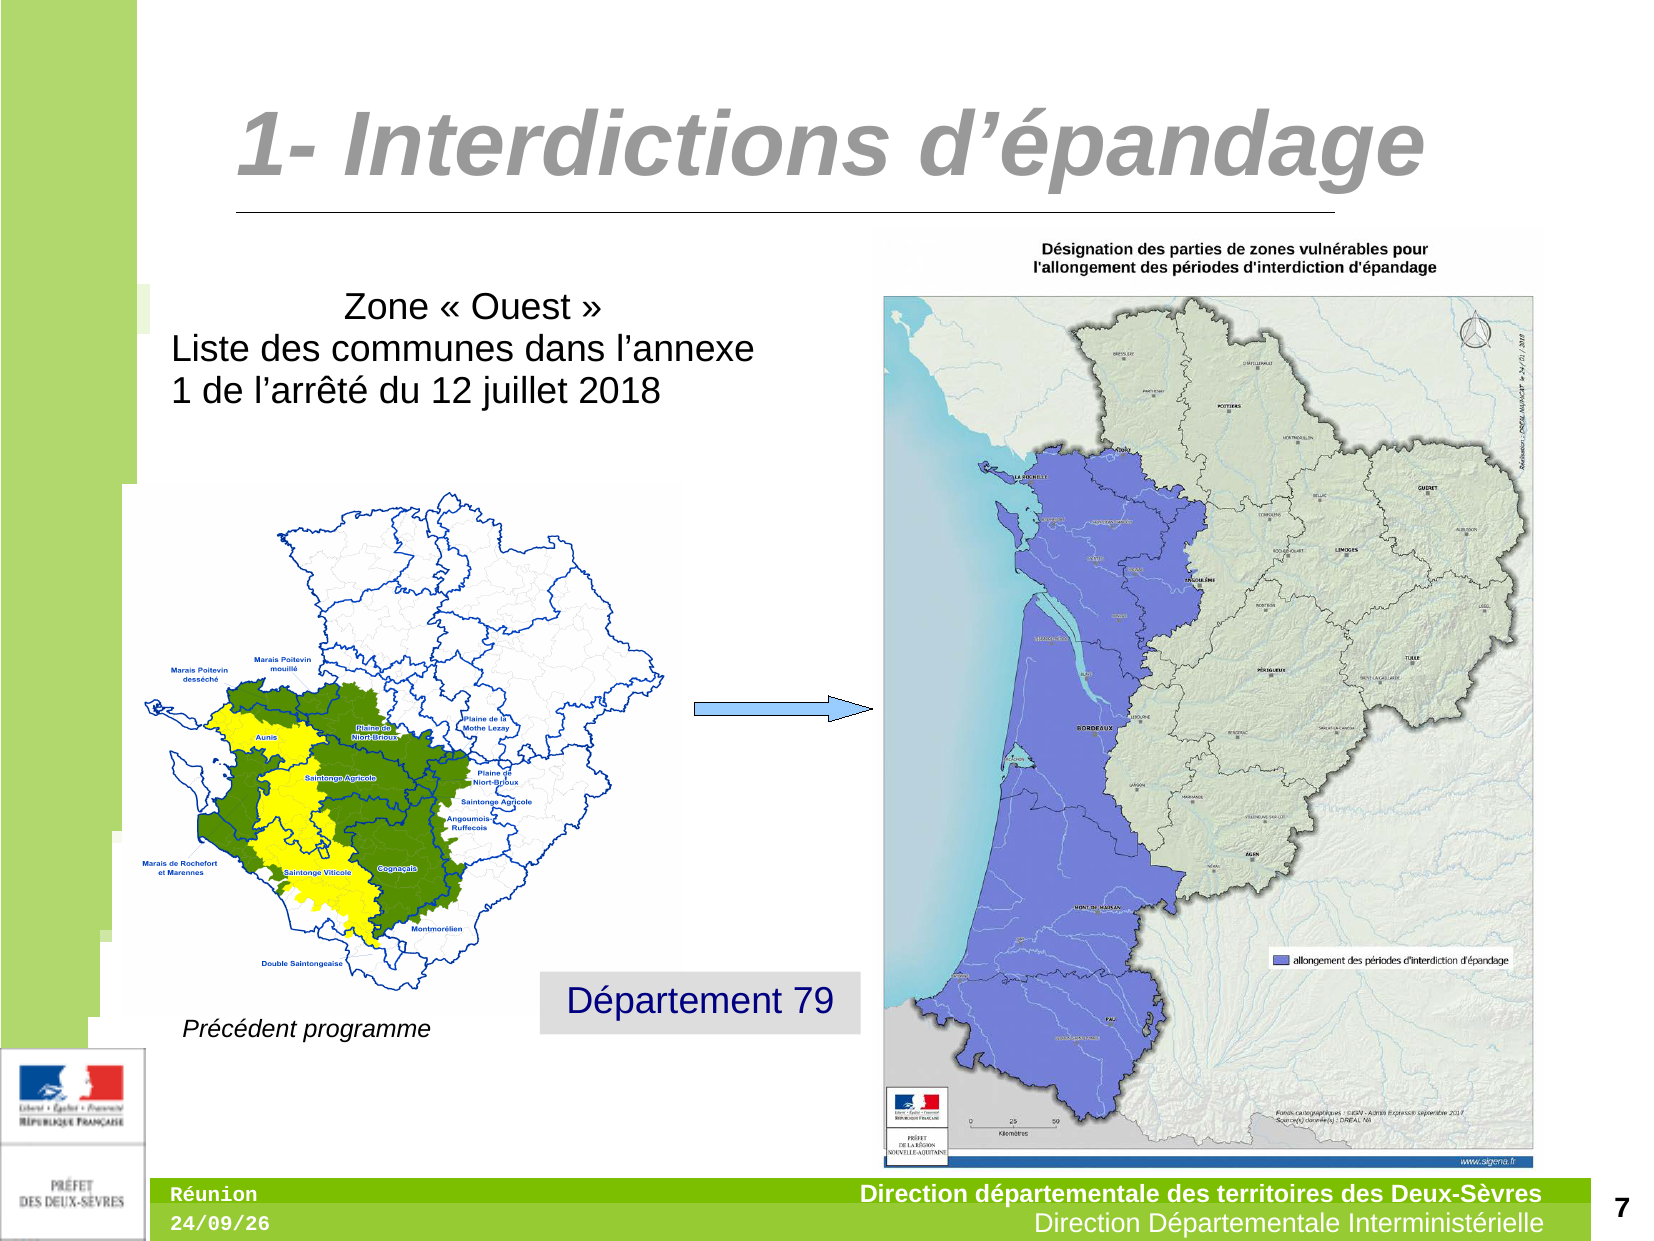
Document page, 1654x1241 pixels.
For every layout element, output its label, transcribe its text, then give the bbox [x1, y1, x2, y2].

text_box Département 79 [539, 971, 861, 1035]
text_box [694, 695, 873, 722]
text_box Précédent programme [167, 1006, 666, 1051]
title 1- Interdictions d’épandage [236, 69, 1447, 218]
picture [0, 0, 1654, 1241]
text_box Zone « Ouest » Liste des communes dans l’annexe 1 de l’arrêté du 12 juillet 2018 [156, 277, 790, 461]
